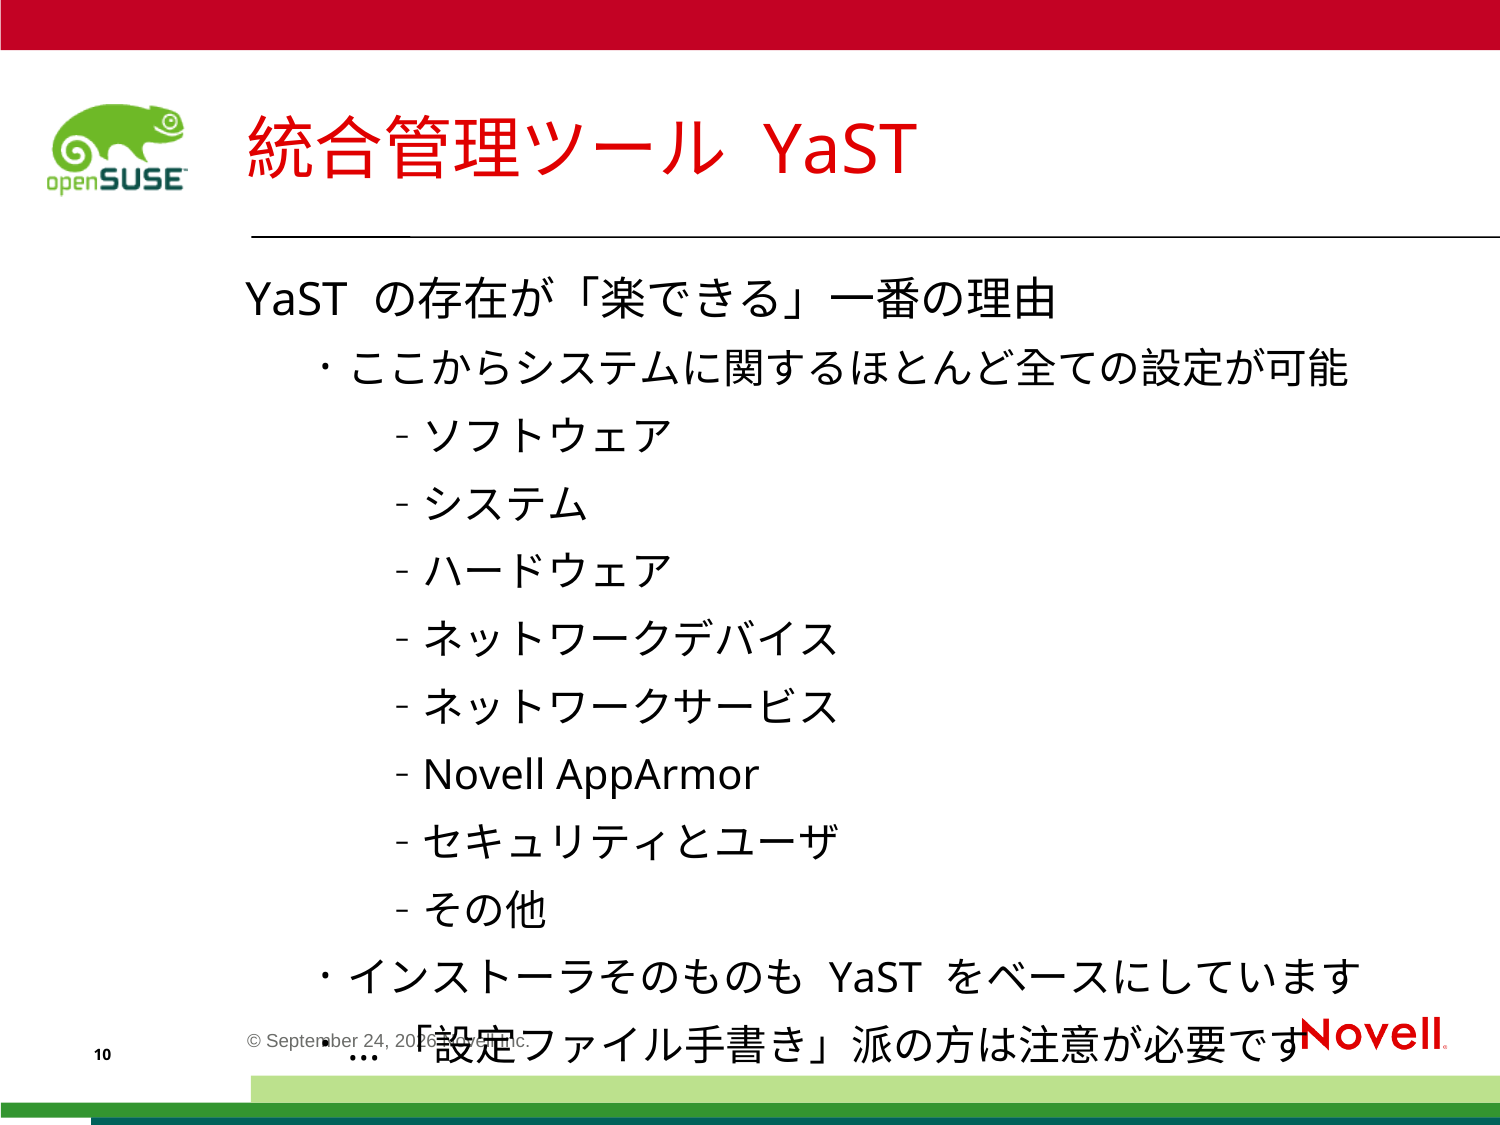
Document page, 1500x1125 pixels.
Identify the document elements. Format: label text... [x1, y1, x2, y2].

picture [1295, 1011, 1453, 1056]
picture [47, 104, 188, 197]
title 統合管理ツール YaST [246, 60, 1409, 239]
list YaST の存在が「楽できる」一番の理由 ここからシステムに関するほとんど全ての設定が可能 ソフトウェア システム ハードウェア ネットワークデバイス ネットワークサービス Novell AppArmor セキュリティとユーザ その他 インストーラそのものも YaST をベースにしています …「設定ファイル手書き」派の方は注意が必要です [245, 267, 1458, 996]
